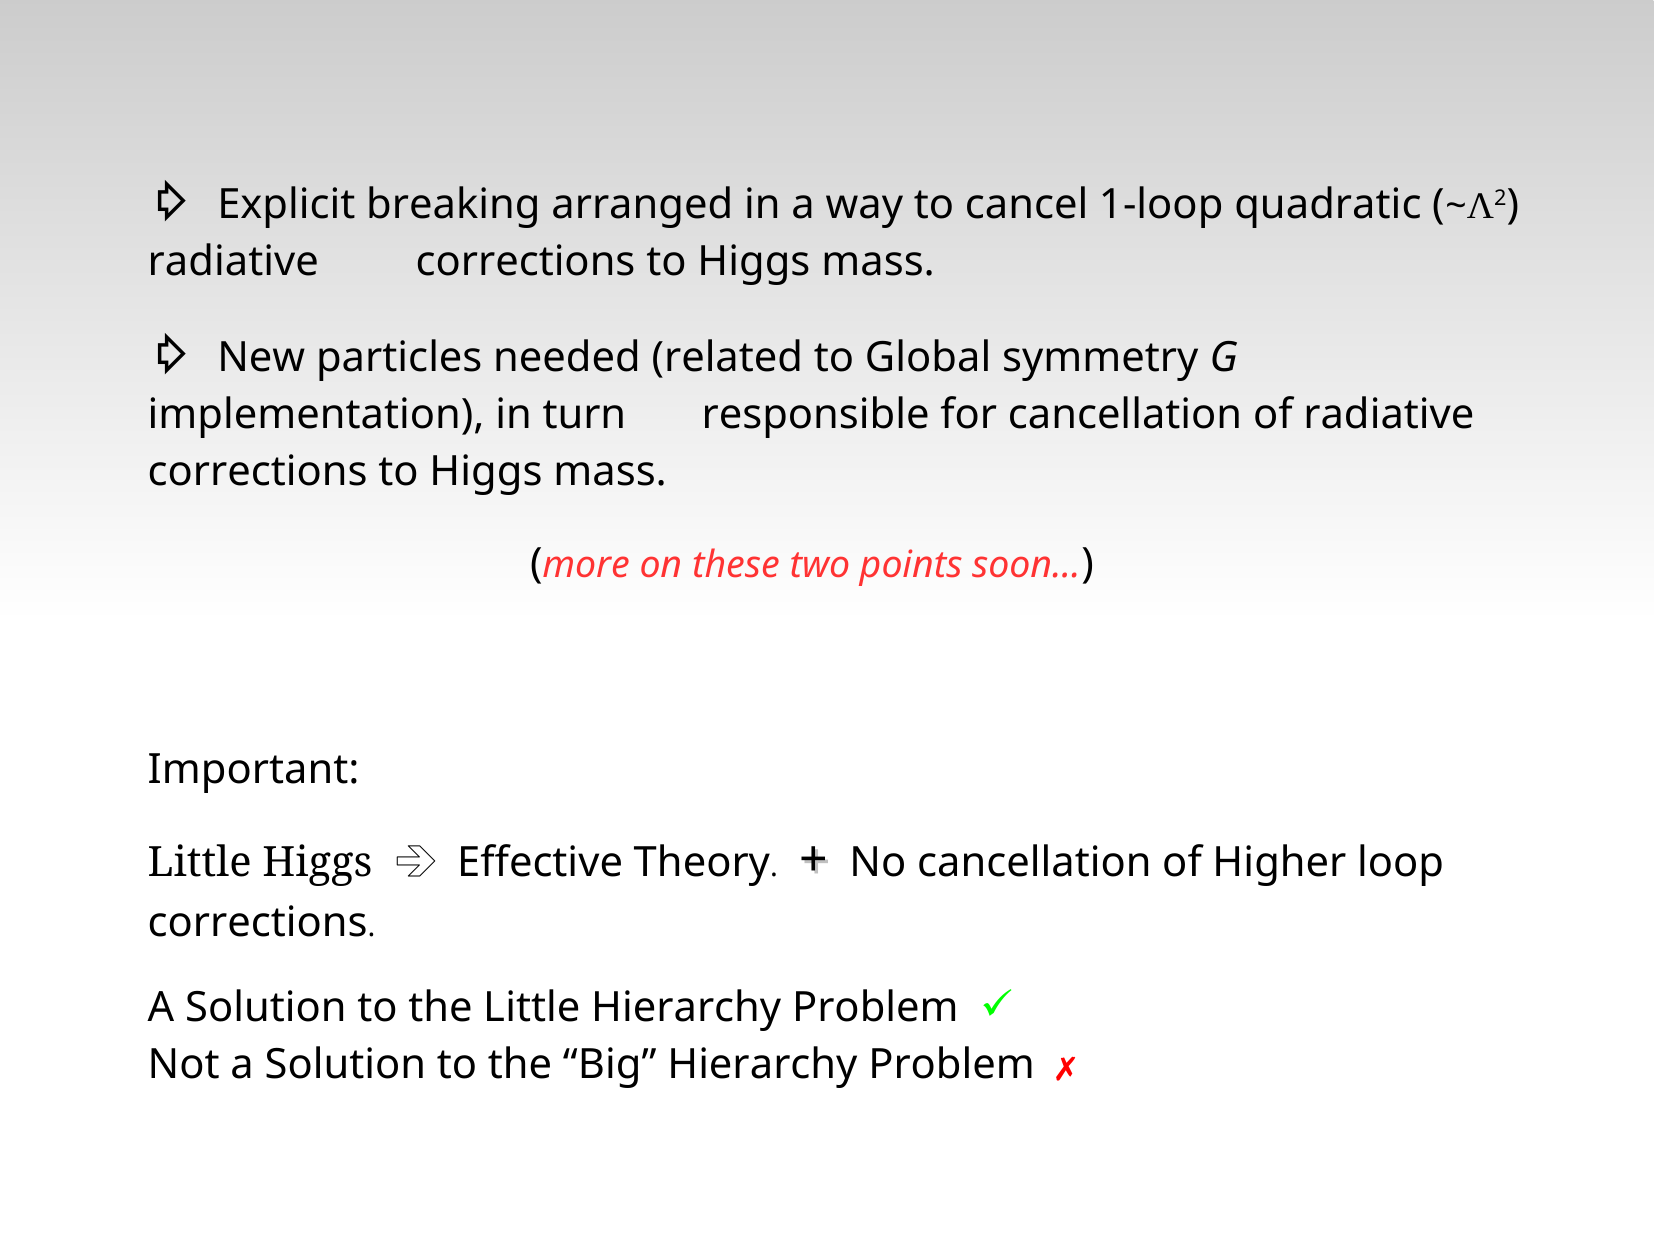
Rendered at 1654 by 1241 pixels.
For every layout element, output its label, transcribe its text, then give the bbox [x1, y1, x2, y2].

text_box Important: [147, 708, 414, 827]
text_box (more on these two points soon...) [383, 501, 1241, 621]
text_box ⇨ Explicit breaking arranged in a way to cancel 1-loop quadratic (~Λ2) radiative corrections to Higgs mass. ⇨ New particles needed (related to Global symmetry G implementation), in turn responsible for cancellation of radiative corrections to Higgs mass. [147, 118, 1536, 554]
text_box A Solution to the Little Hierarchy Problem  Not a Solution to the “Big” Hierarchy Problem  [147, 964, 1565, 1103]
text_box Little Higgs  Effective Theory. + No cancellation of Higher loop corrections. [147, 826, 1565, 945]
